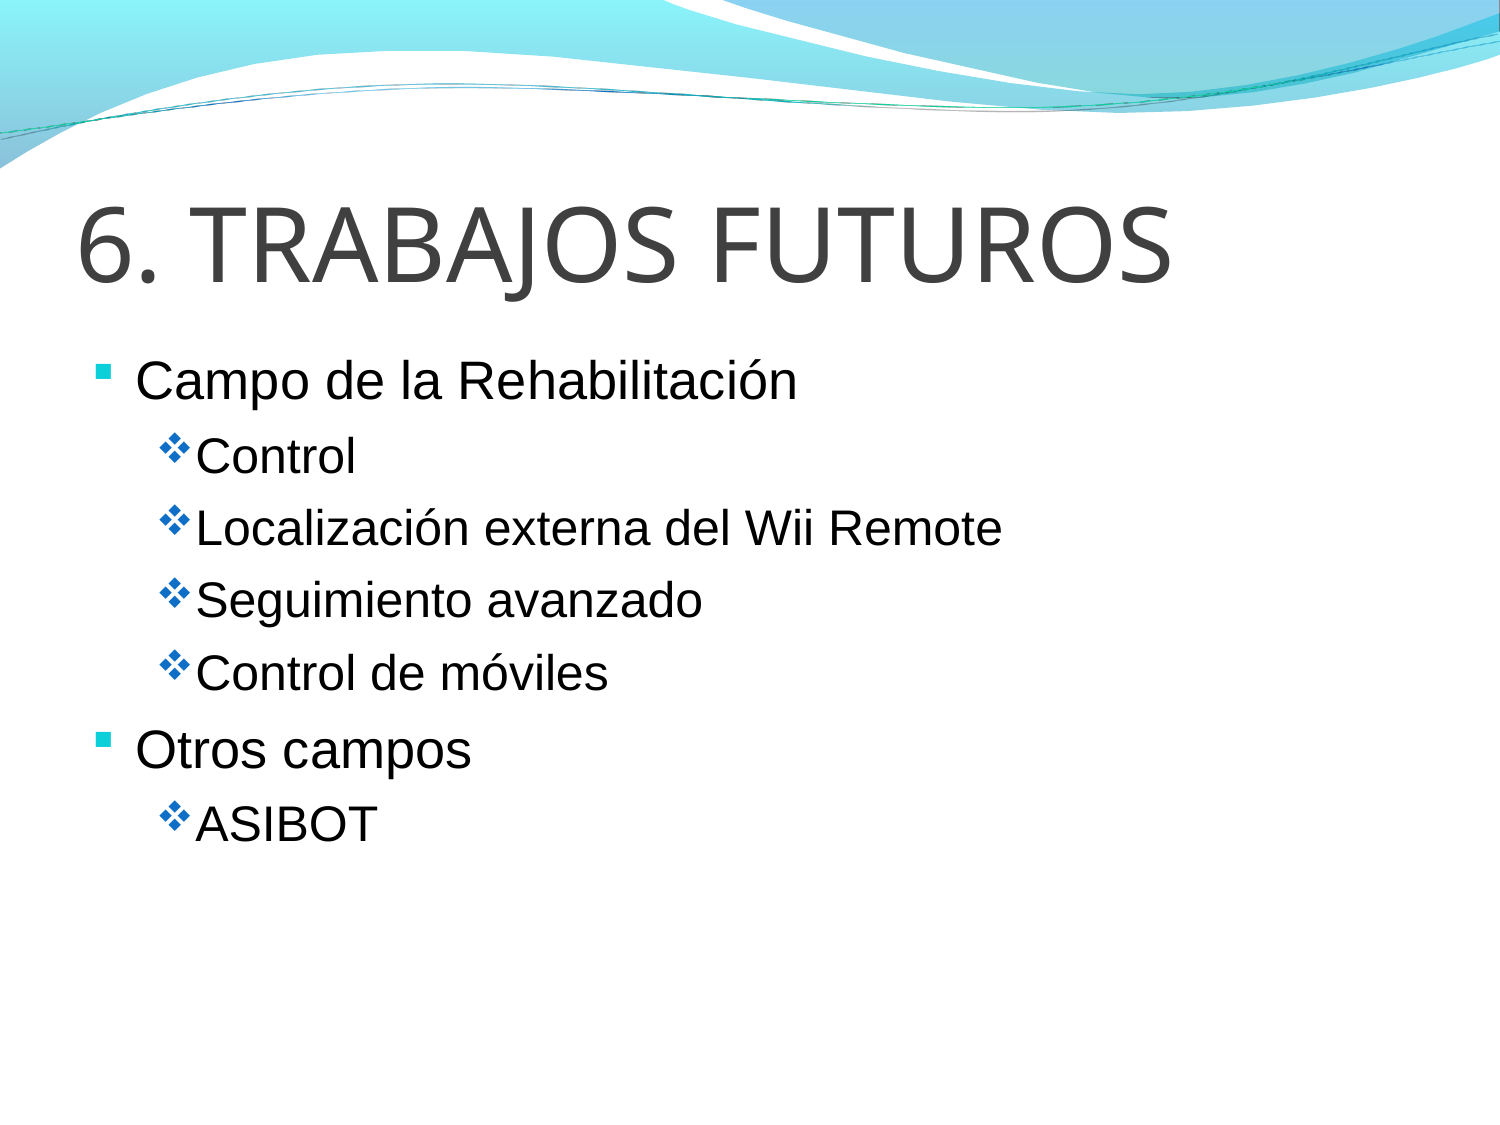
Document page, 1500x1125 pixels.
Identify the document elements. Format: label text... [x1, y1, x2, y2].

text_box 6. TRABAJOS FUTUROS [75, 115, 1426, 304]
text_box Campo de la Rehabilitación Control Localización externa del Wii Remote Seguimiento avanzado Control de móviles Otros campos ASIBOT [76, 337, 1427, 1059]
picture [0, 33, 1500, 140]
